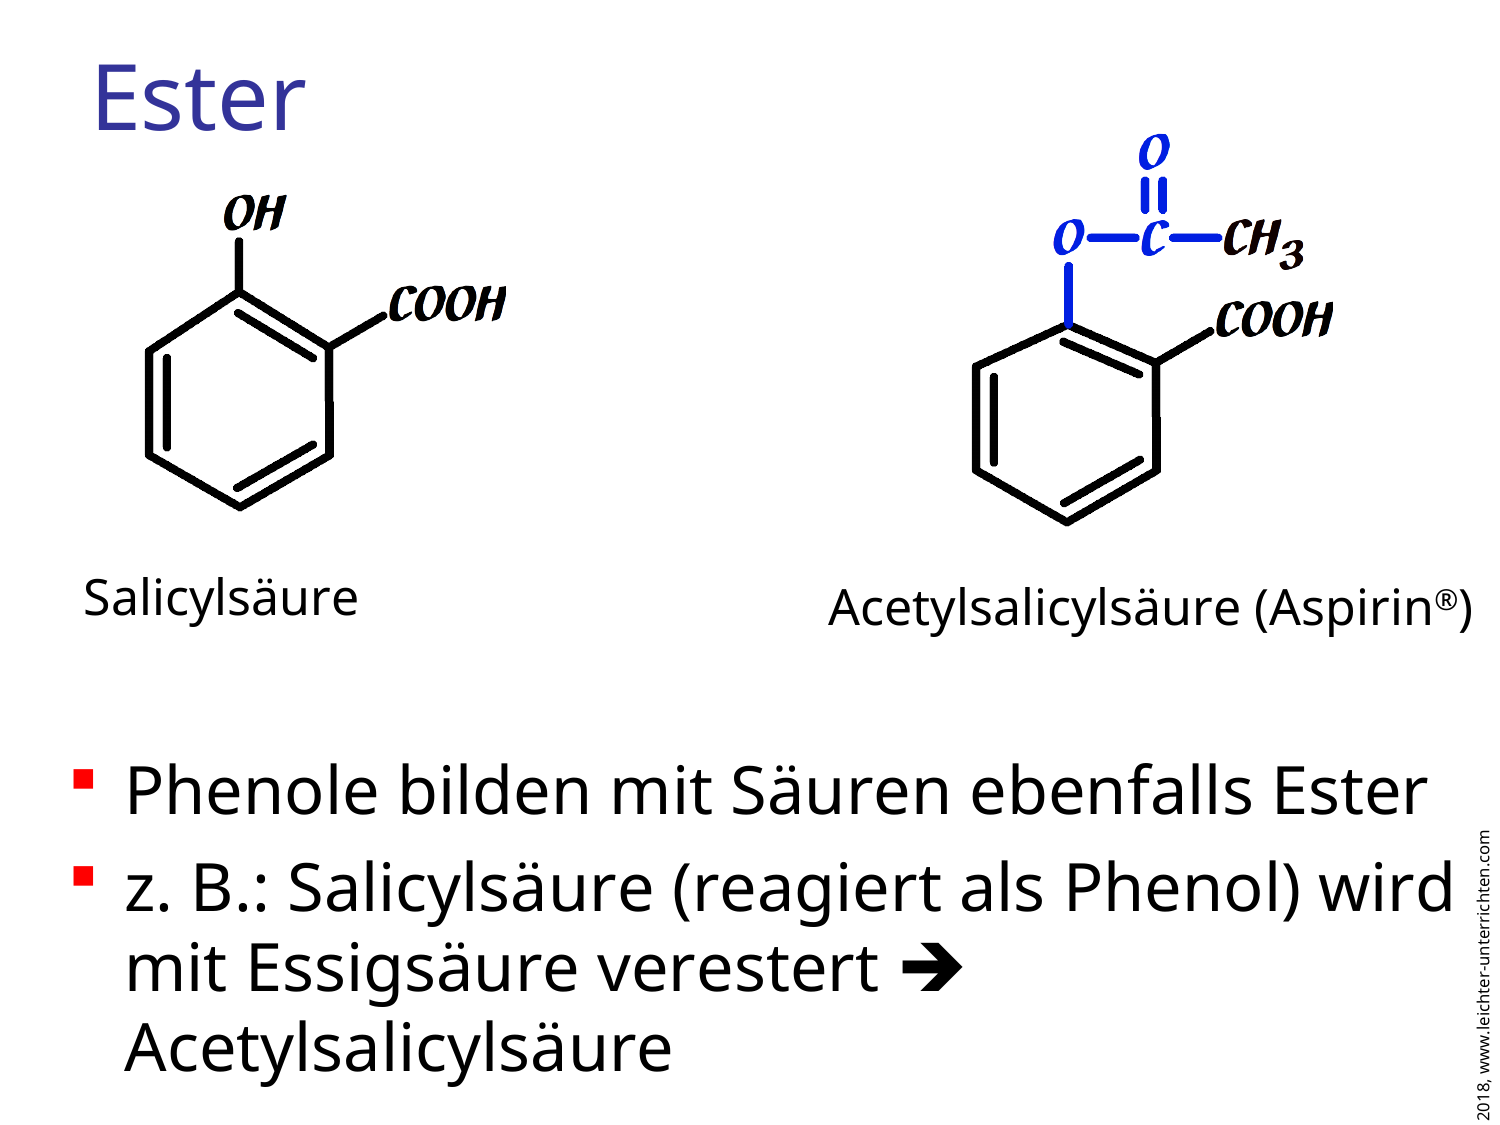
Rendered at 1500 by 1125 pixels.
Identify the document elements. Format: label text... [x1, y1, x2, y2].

list Phenole bilden mit Säuren ebenfalls Ester z. B.: Salicylsäure (reagiert als Phenol) wird mit Essigsäure verestert  Acetylsalicylsäure [53, 740, 1479, 1107]
text_box Acetylsalicylsäure (Aspirin®) [813, 567, 1489, 644]
picture [939, 115, 1333, 559]
title Ester [75, 0, 1426, 188]
text_box Salicylsäure [69, 558, 376, 634]
picture [112, 181, 506, 544]
